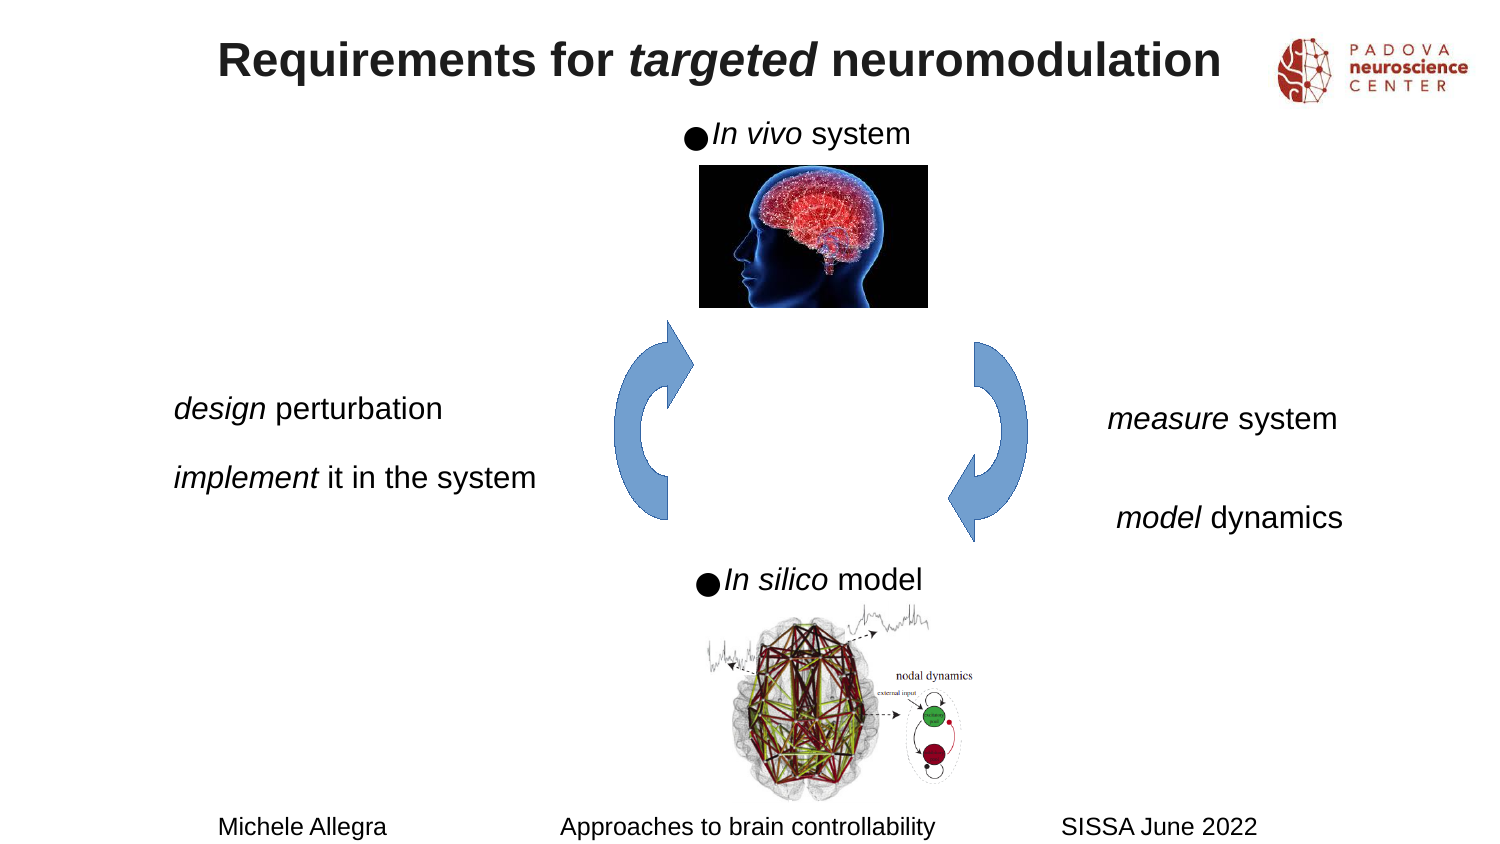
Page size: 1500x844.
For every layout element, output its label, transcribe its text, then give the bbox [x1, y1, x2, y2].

picture [680, 640, 987, 800]
text_box In vivo system [667, 109, 1075, 194]
text_box In silico model [679, 555, 1087, 640]
text_box Requirements for targeted neuromodulation [39, 6, 1401, 109]
text_box design perturbation implement it in the system [129, 383, 556, 540]
picture [1268, 10, 1476, 123]
text_box [948, 342, 1028, 542]
picture [699, 165, 928, 308]
text_box Michele Allegra Approaches to brain controllability SISSA June 2022 [64, 800, 1415, 844]
text_box [614, 320, 694, 520]
text_box measure system model dynamics [1063, 394, 1471, 515]
